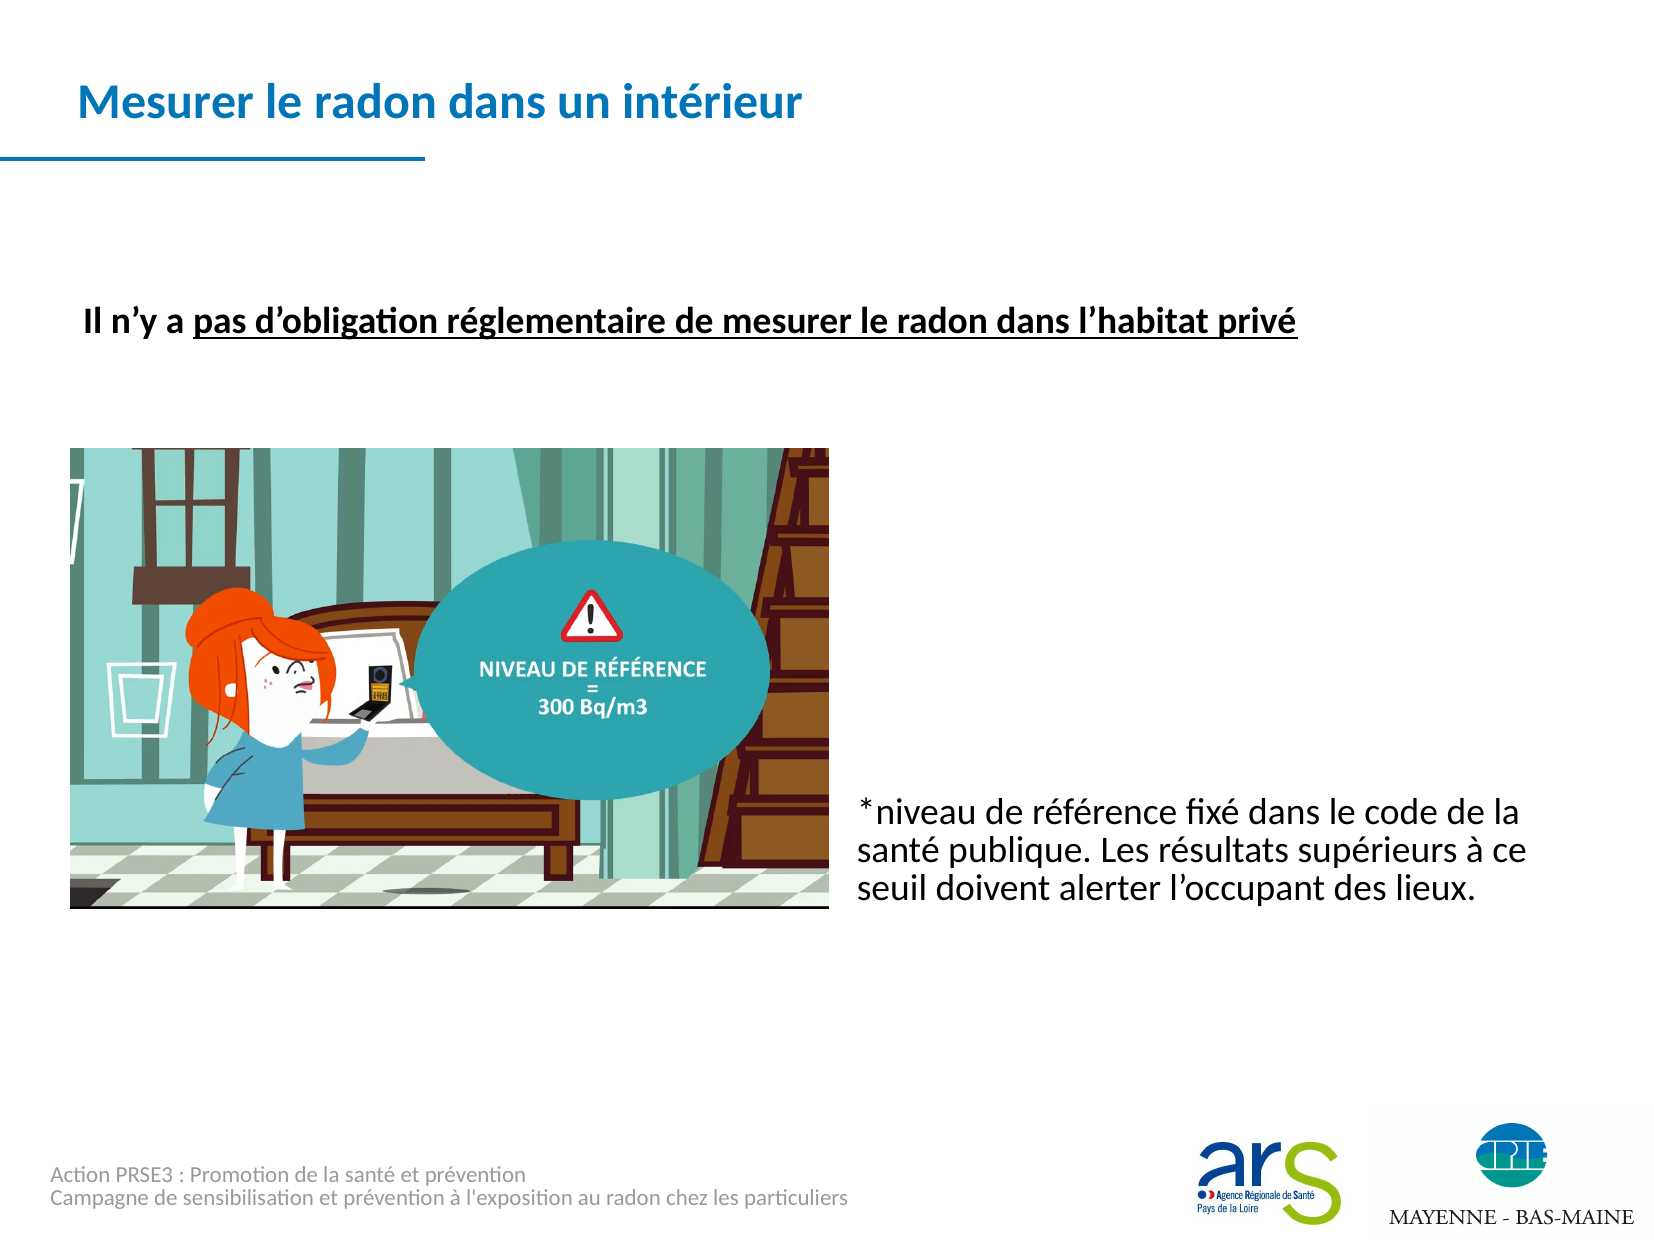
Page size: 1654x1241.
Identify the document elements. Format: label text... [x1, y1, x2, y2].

picture [1169, 1110, 1654, 1241]
text_box Il n’y a pas d’obligation réglementaire de mesurer le radon dans l’habitat privé *niveau de référence fixé dans le code de la santé publique. Les résultats supérieurs à ce seuil doivent alerter l’occupant des lieux. [68, 298, 1571, 1046]
text_box Action PRSE3 : Promotion de la santé et prévention Campagne de sensibilisation et prévention à l'exposition au radon chez les particuliers [35, 1157, 1070, 1229]
text_box Mesurer le radon dans un intérieur [63, 60, 1262, 137]
